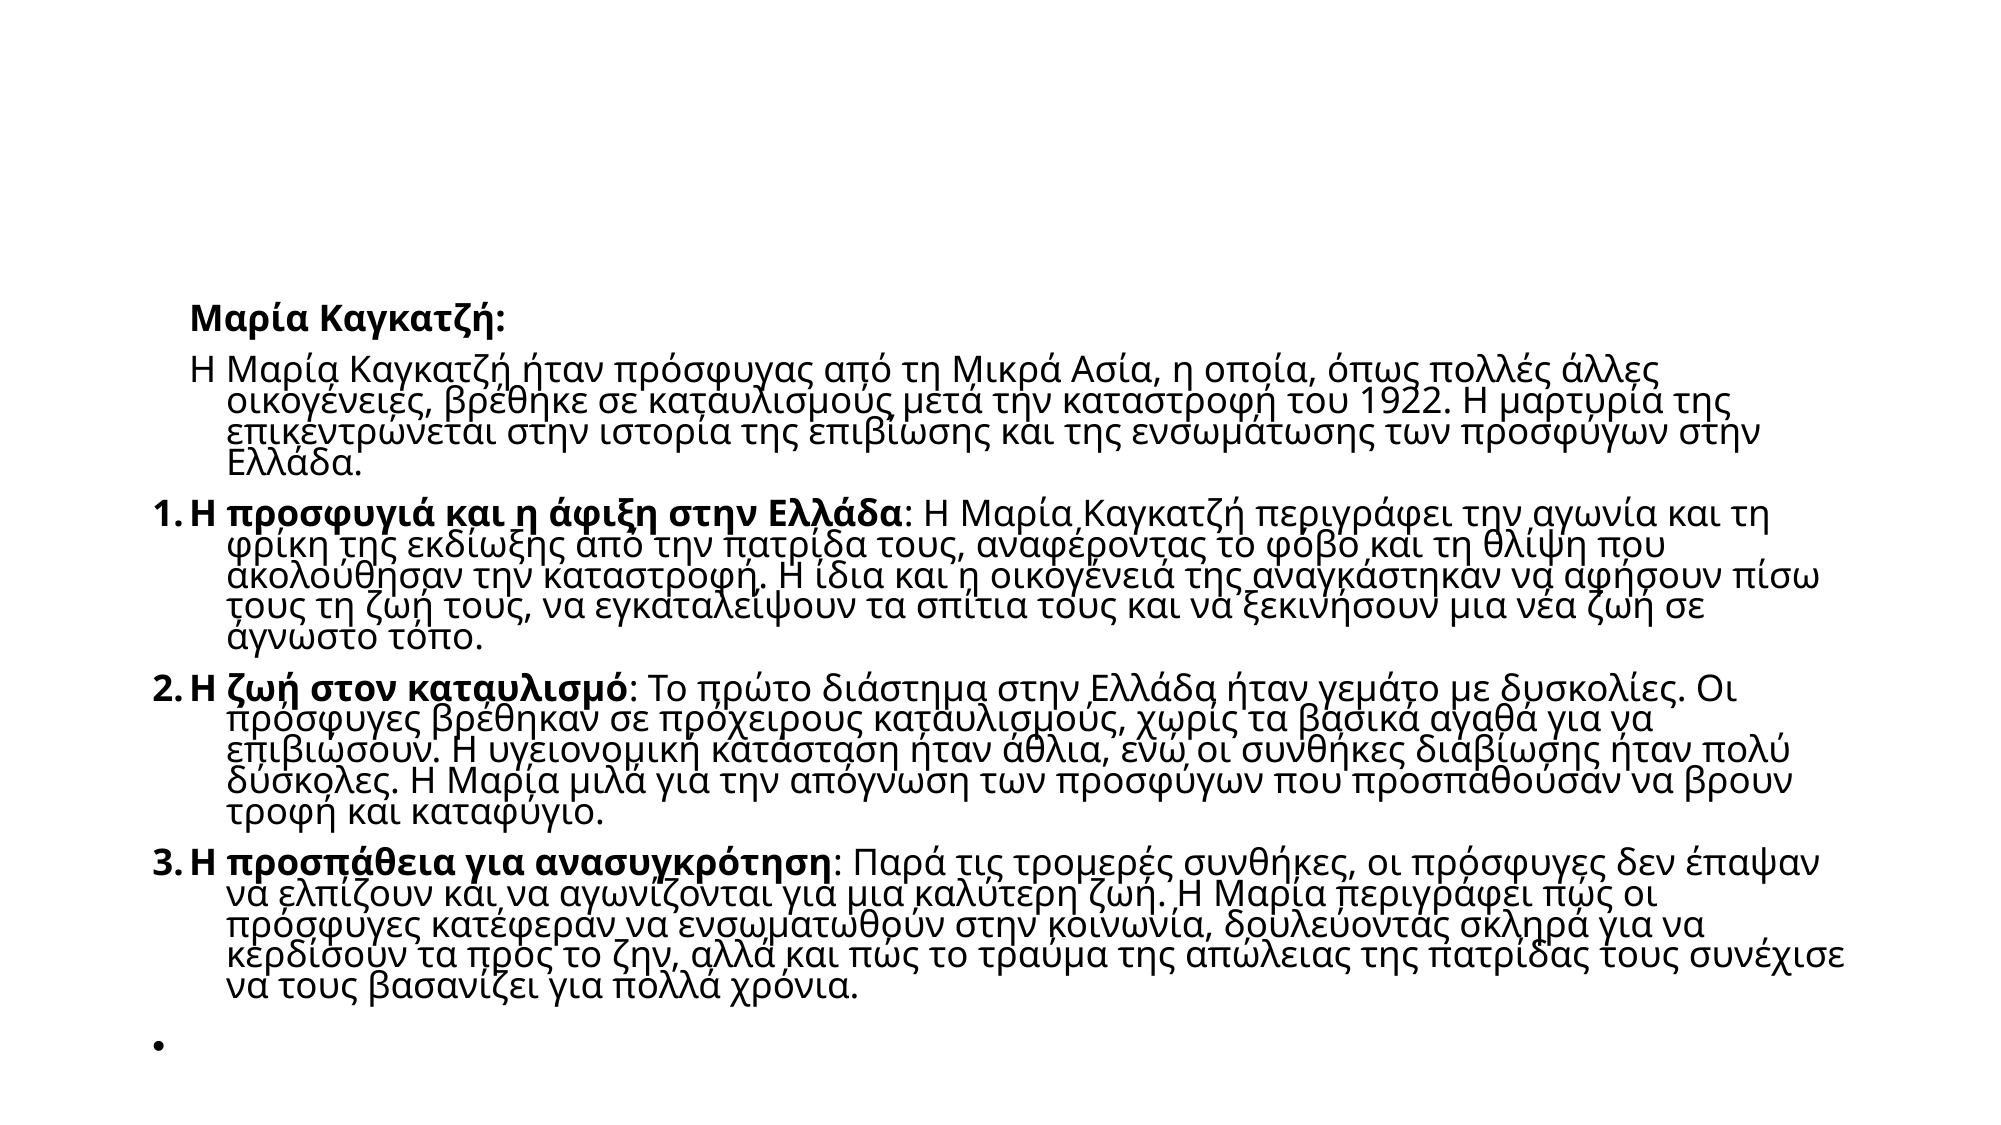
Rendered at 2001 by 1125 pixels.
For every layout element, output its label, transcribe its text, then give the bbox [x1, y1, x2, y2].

list Μαρία Καγκατζή: Η Μαρία Καγκατζή ήταν πρόσφυγας από τη Μικρά Ασία, η οποία, όπως πολλές άλλες οικογένειες, βρέθηκε σε καταυλισμούς μετά την καταστροφή του 1922. Η μαρτυρία της επικεντρώνεται στην ιστορία της επιβίωσης και της ενσωμάτωσης των προσφύγων στην Ελλάδα. Η προσφυγιά και η άφιξη στην Ελλάδα: Η Μαρία Καγκατζή περιγράφει την αγωνία και τη φρίκη της εκδίωξης από την πατρίδα τους, αναφέροντας το φόβο και τη θλίψη που ακολούθησαν την καταστροφή. Η ίδια και η οικογένειά της αναγκάστηκαν να αφήσουν πίσω τους τη ζωή τους, να εγκαταλείψουν τα σπίτια τους και να ξεκινήσουν μια νέα ζωή σε άγνωστο τόπο. Η ζωή στον καταυλισμό: Το πρώτο διάστημα στην Ελλάδα ήταν γεμάτο με δυσκολίες. Οι πρόσφυγες βρέθηκαν σε πρόχειρους καταυλισμούς, χωρίς τα βασικά αγαθά για να επιβιώσουν. Η υγειονομική κατάσταση ήταν άθλια, ενώ οι συνθήκες διαβίωσης ήταν πολύ δύσκολες. Η Μαρία μιλά για την απόγνωση των προσφύγων που προσπαθούσαν να βρουν τροφή και καταφύγιο. Η προσπάθεια για ανασυγκρότηση: Παρά τις τρομερές συνθήκες, οι πρόσφυγες δεν έπαψαν να ελπίζουν και να αγωνίζονται για μια καλύτερη ζωή. Η Μαρία περιγράφει πώς οι πρόσφυγες κατέφεραν να ενσωματωθούν στην κοινωνία, δουλεύοντας σκληρά για να κερδίσουν τα προς το ζην, αλλά και πώς το τραύμα της απώλειας της πατρίδας τους συνέχισε να τους βασανίζει για πολλά χρόνια. [137, 299, 1863, 1014]
